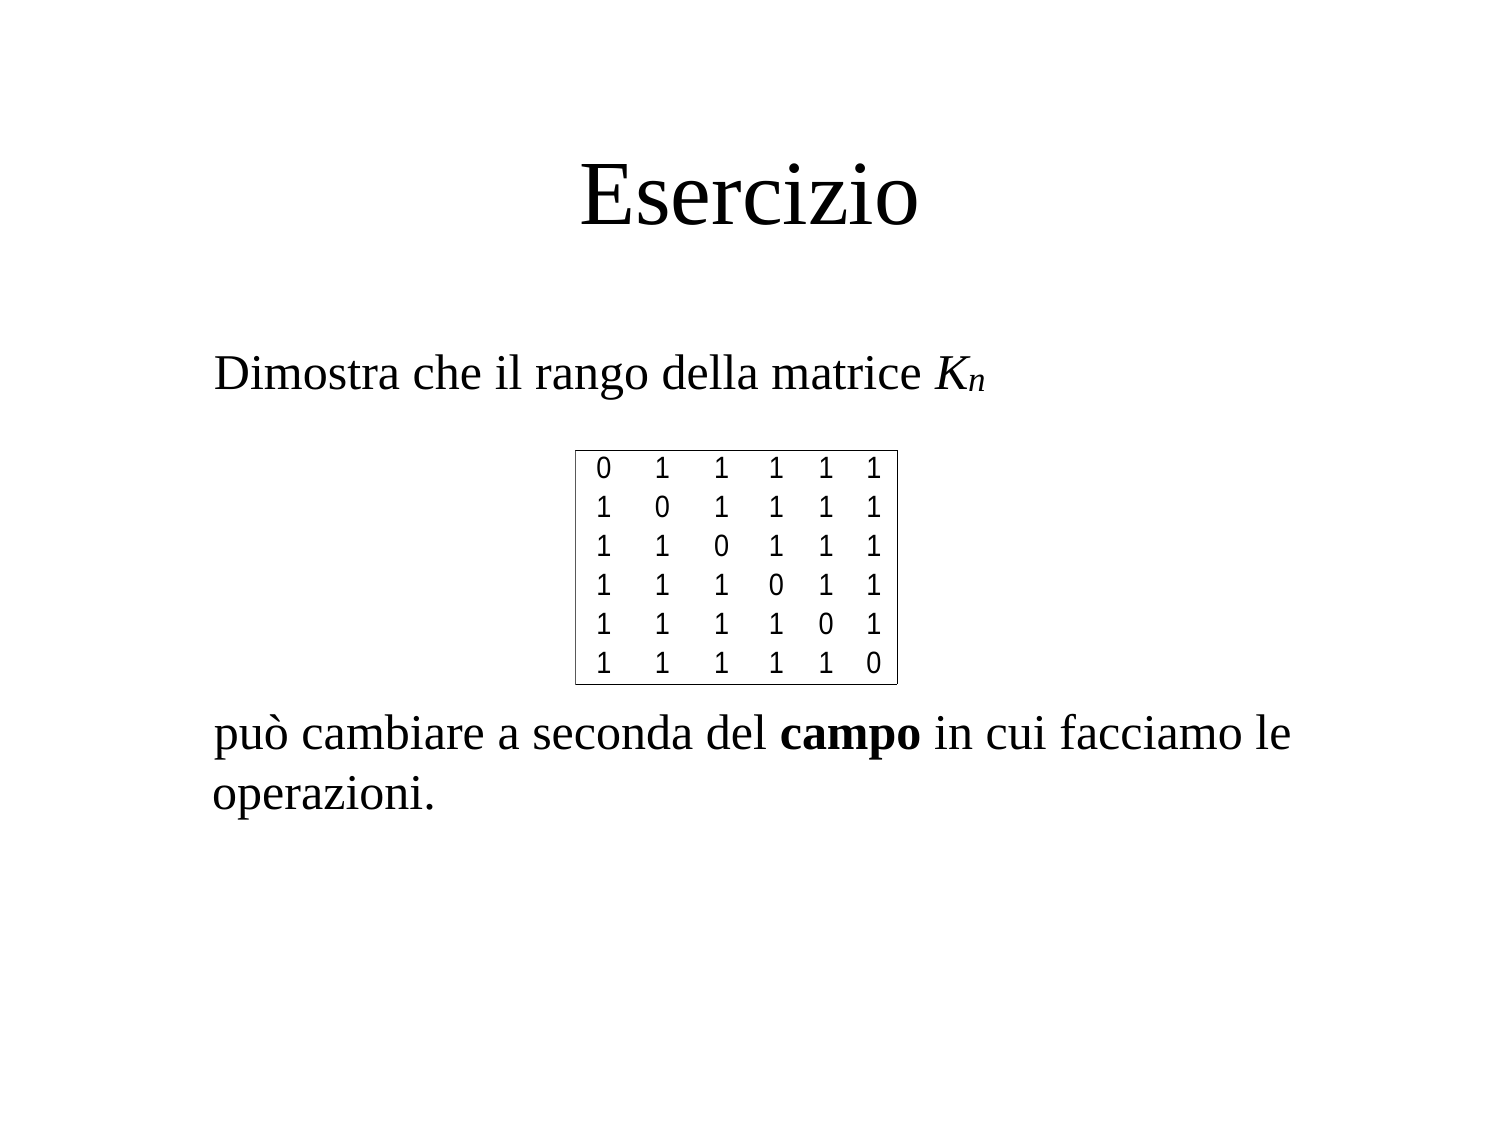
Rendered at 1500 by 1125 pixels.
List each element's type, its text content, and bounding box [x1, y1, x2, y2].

chart [575, 450, 901, 688]
title Esercizio [112, 99, 1388, 288]
text_box Dimostra che il rango della matrice Kn può cambiare a seconda del campo in cui facciamo le operazioni. [197, 331, 1363, 828]
